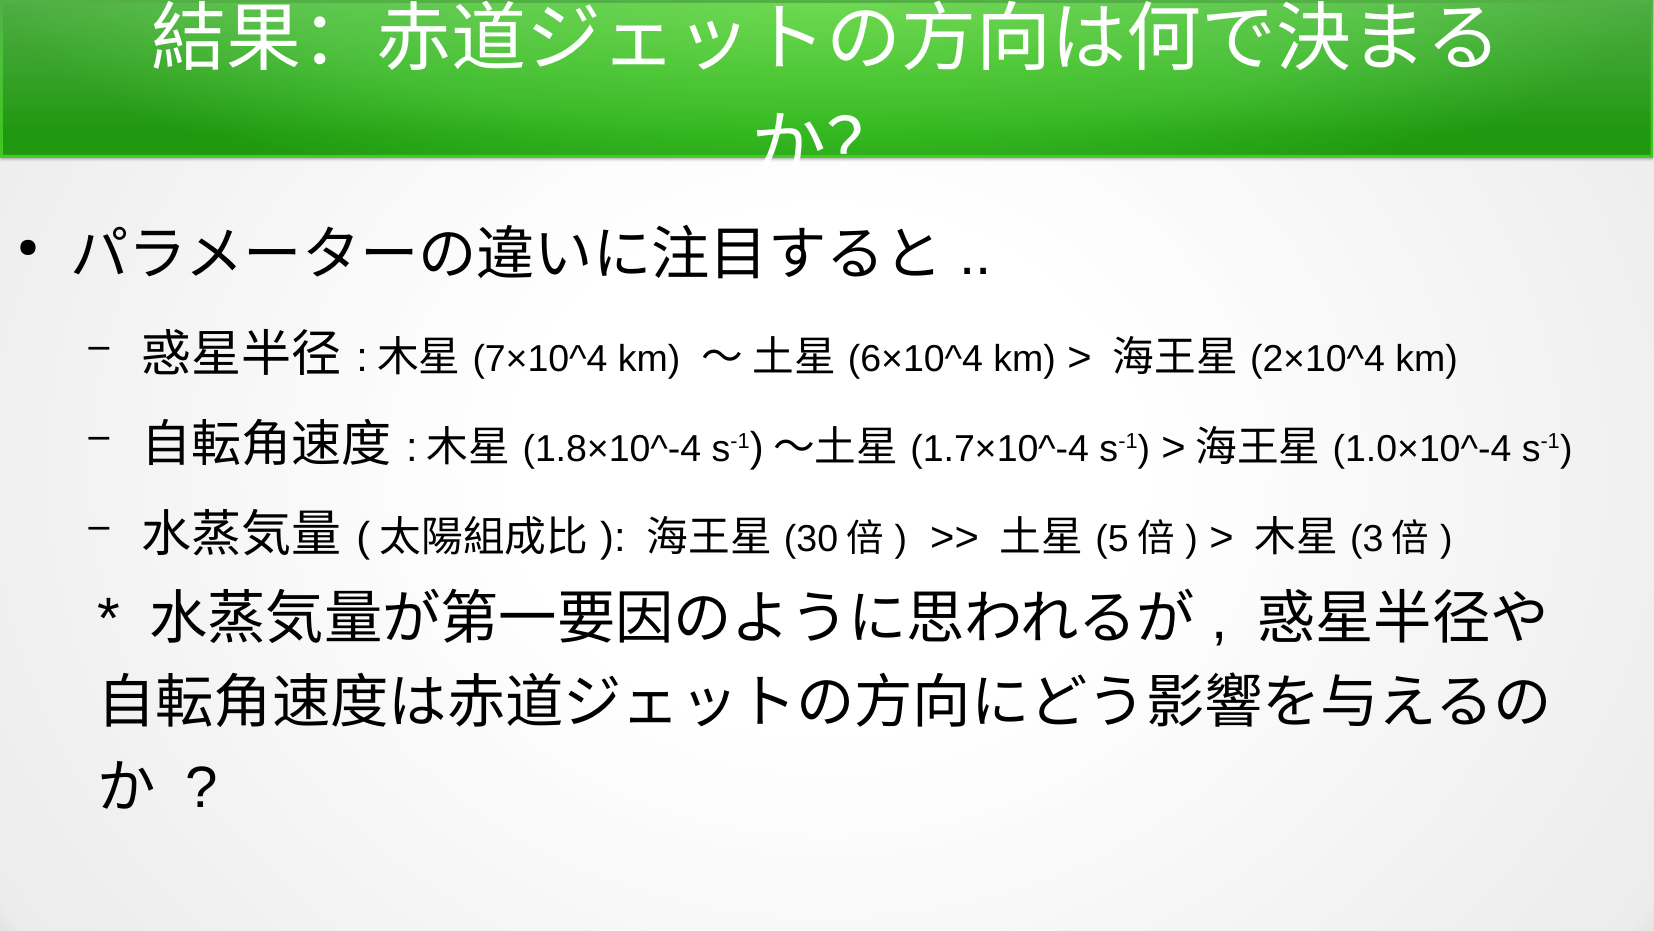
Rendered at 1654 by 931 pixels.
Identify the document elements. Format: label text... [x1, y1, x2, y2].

text_box * 水蒸気量が第一要因のように思われるが, 惑星半径や自転角速度は赤道ジェットの方向にどう影響を与えるのか ? [82, 563, 1619, 782]
title 結果：赤道ジェットの方向は何で決まるか？ [82, 0, 1571, 173]
list パラメーターの違いに注目すると.. 惑星半径:木星(7×10^4 km) 〜 土星(6×10^4 km) > 海王星(2×10^4 km) 自転角速度:木星(1.8×10^-4 s-1)〜土星(1.7×10^-4 s-1) >海王星(1.0×10^-4 s-1) 水蒸気量(太陽組成比): 海王星(30倍) >> 土星(5倍) > 木星(3倍) [0, 206, 1654, 747]
